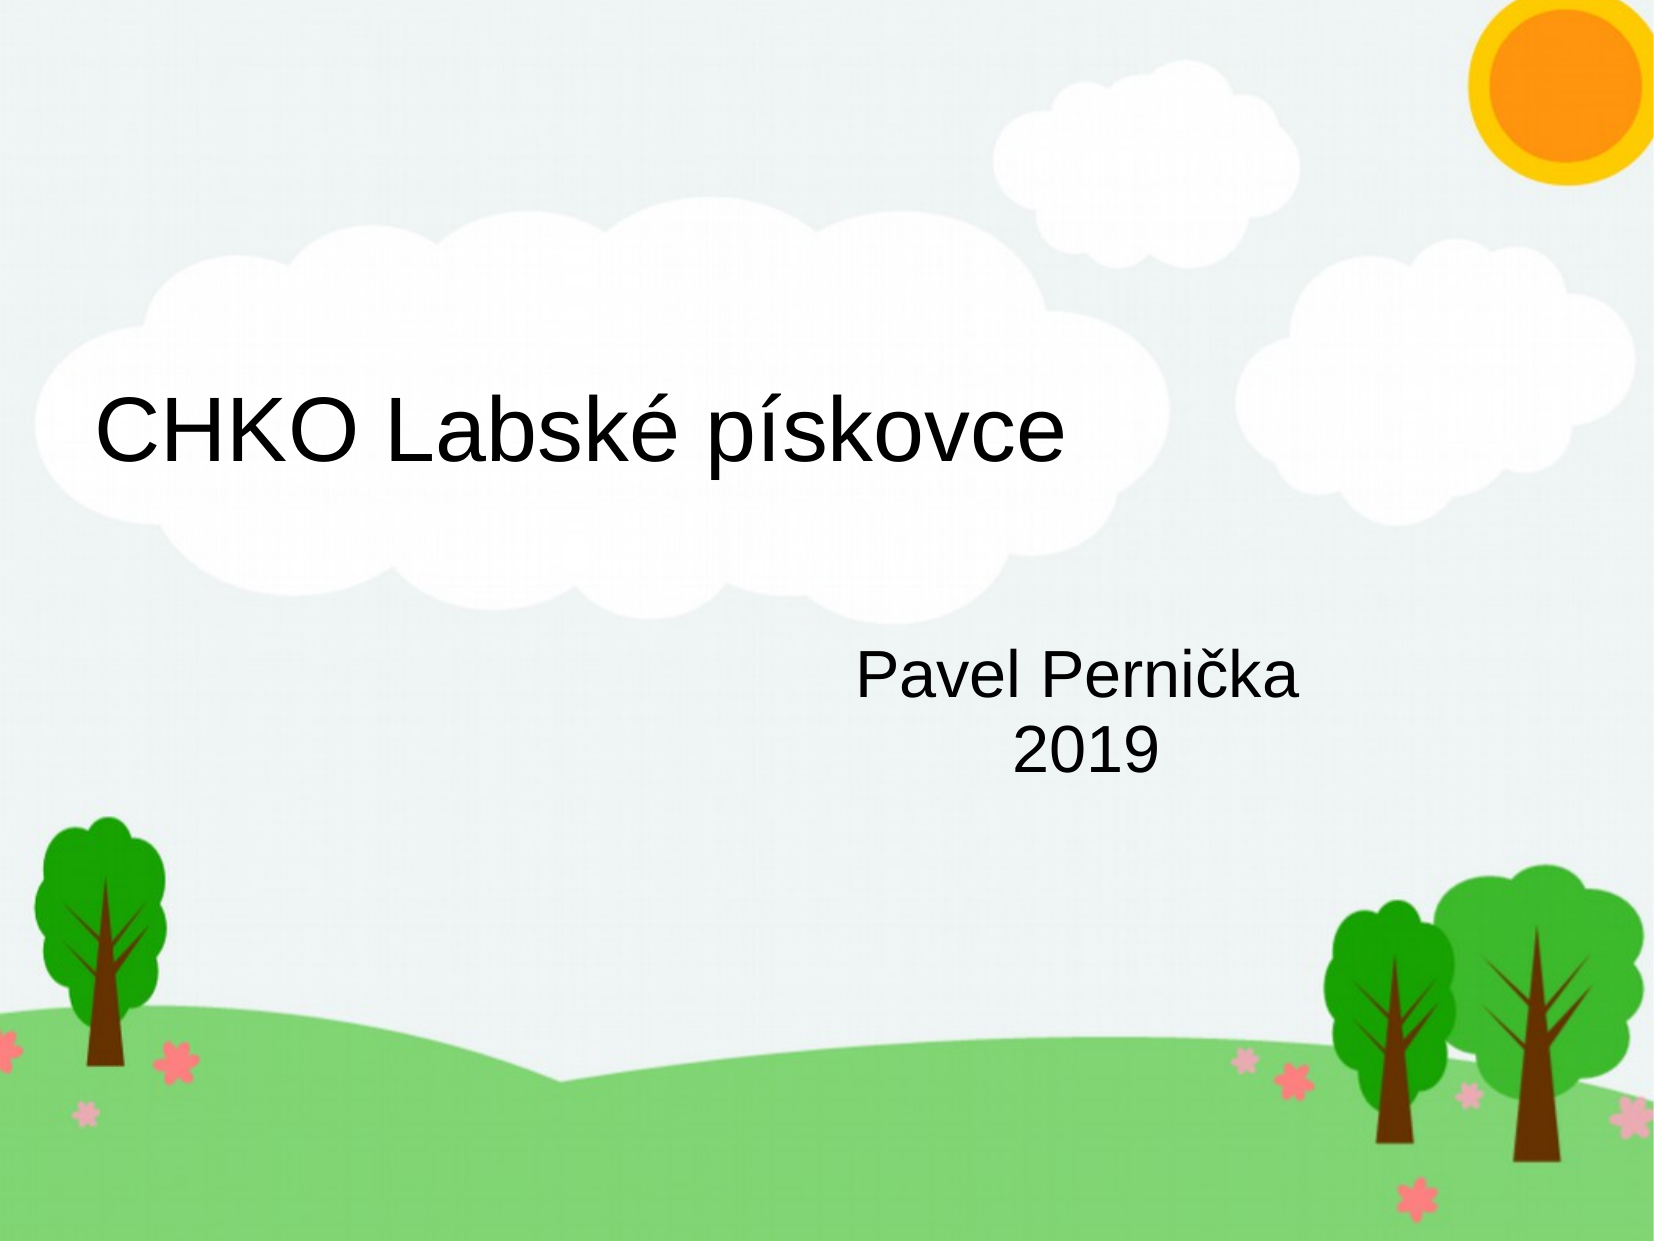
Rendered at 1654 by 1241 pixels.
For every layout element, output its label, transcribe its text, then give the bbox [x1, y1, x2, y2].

picture [0, 0, 1654, 1241]
subtitle Pavel Pernička 2019 [661, 632, 1512, 792]
title CHKO Labské pískovce [94, 283, 1560, 577]
